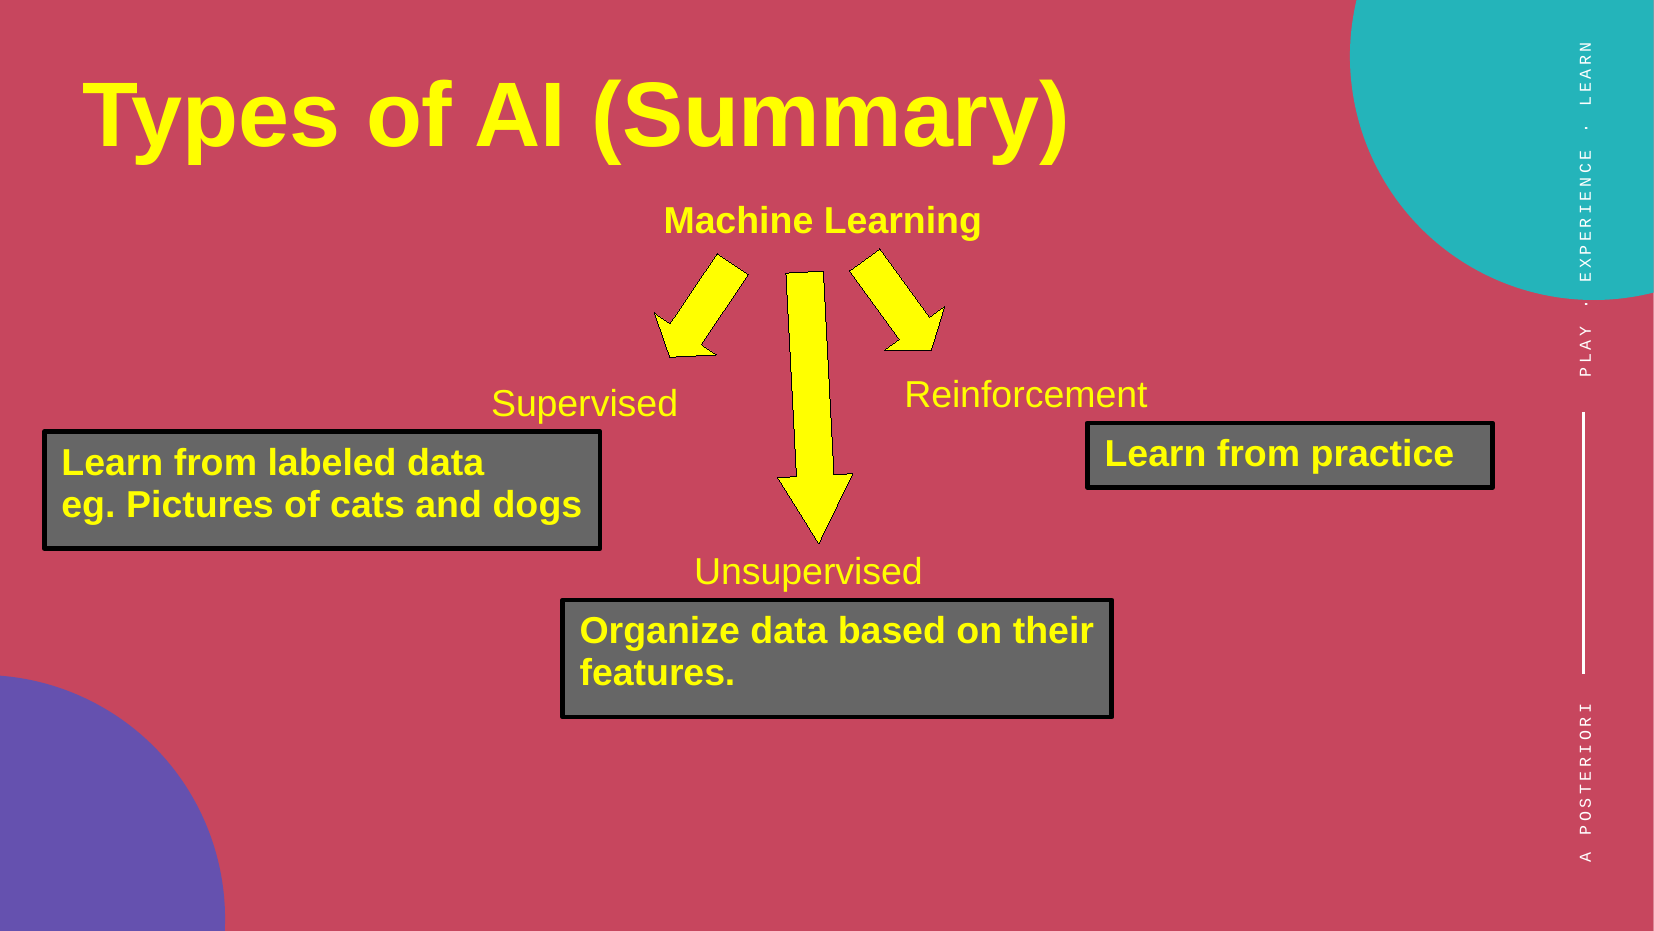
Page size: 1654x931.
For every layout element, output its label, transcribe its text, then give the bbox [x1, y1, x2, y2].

text_box Unsupervised [679, 543, 938, 598]
text_box [777, 271, 853, 544]
text_box Learn from labeled data eg. Pictures of cats and dogs [44, 431, 601, 549]
text_box [654, 253, 749, 358]
text_box Reinforcement [889, 366, 1163, 423]
text_box Organize data based on their features. [562, 600, 1112, 717]
text_box Learn from practice [1087, 422, 1493, 488]
text_box [849, 248, 945, 351]
text_box Supervised [476, 374, 693, 432]
text_box Machine Learning [648, 192, 998, 250]
title Types of AI (Summary) [82, 37, 1351, 193]
